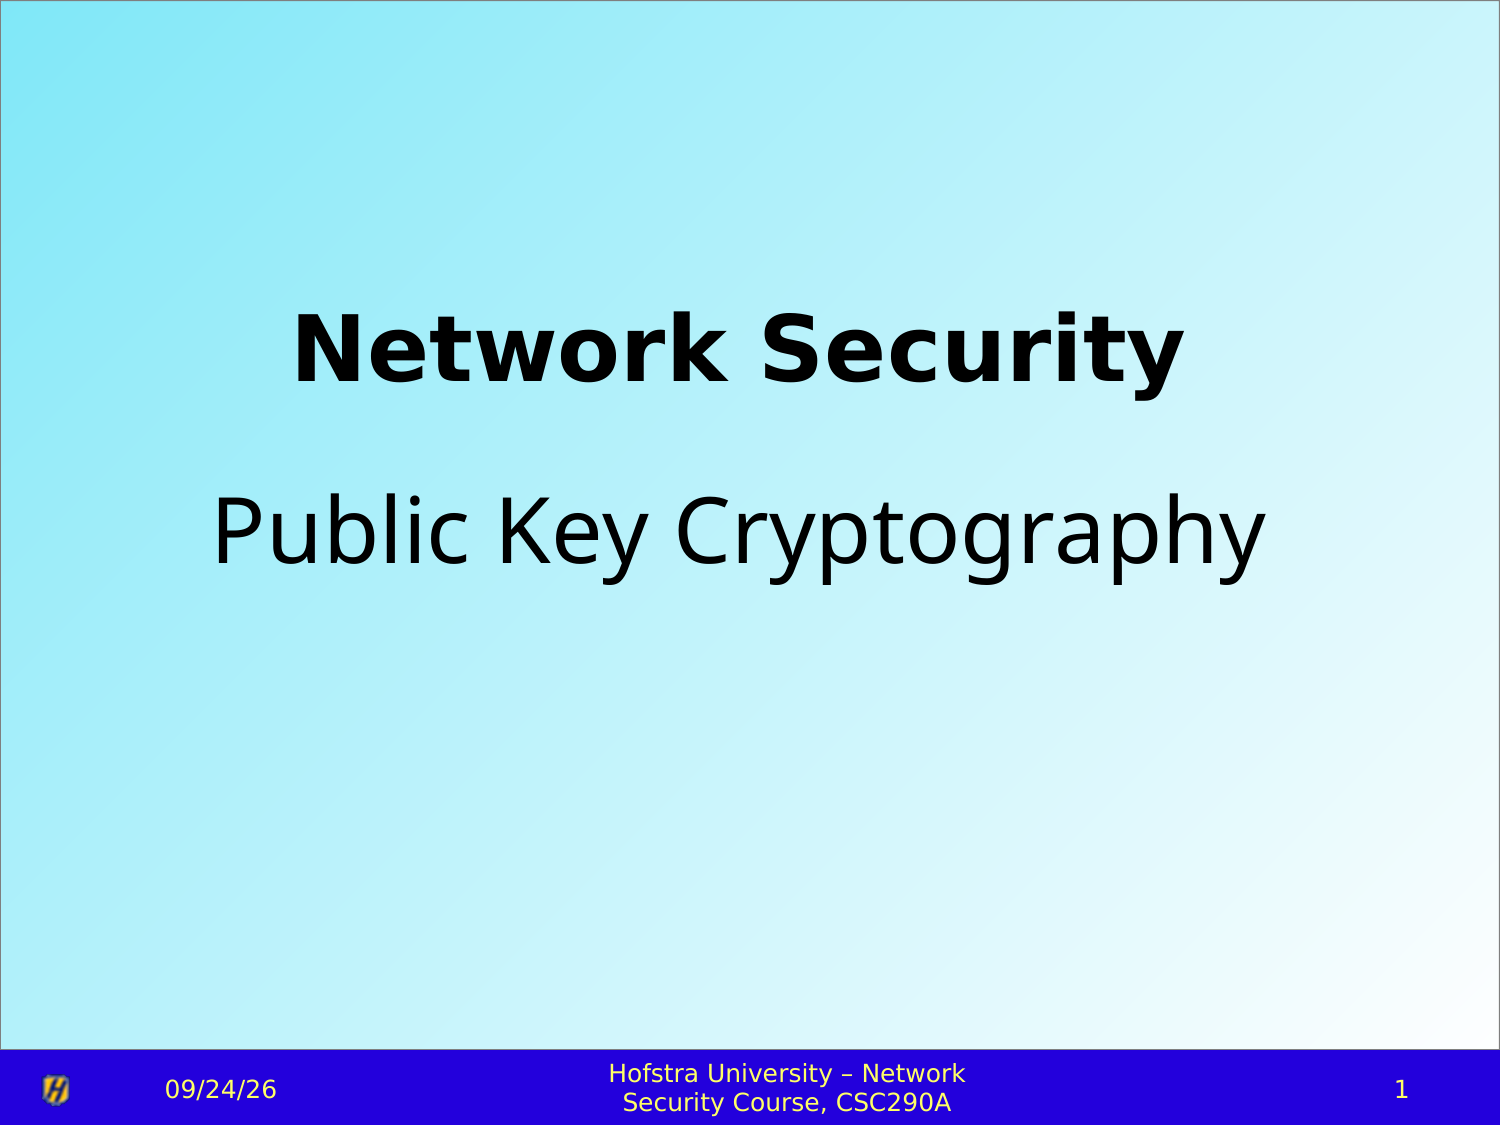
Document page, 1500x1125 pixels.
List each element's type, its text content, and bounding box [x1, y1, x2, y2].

picture [37, 1072, 76, 1110]
text_box Public Key Cryptography [99, 487, 1379, 599]
title Network Security [99, 285, 1379, 412]
